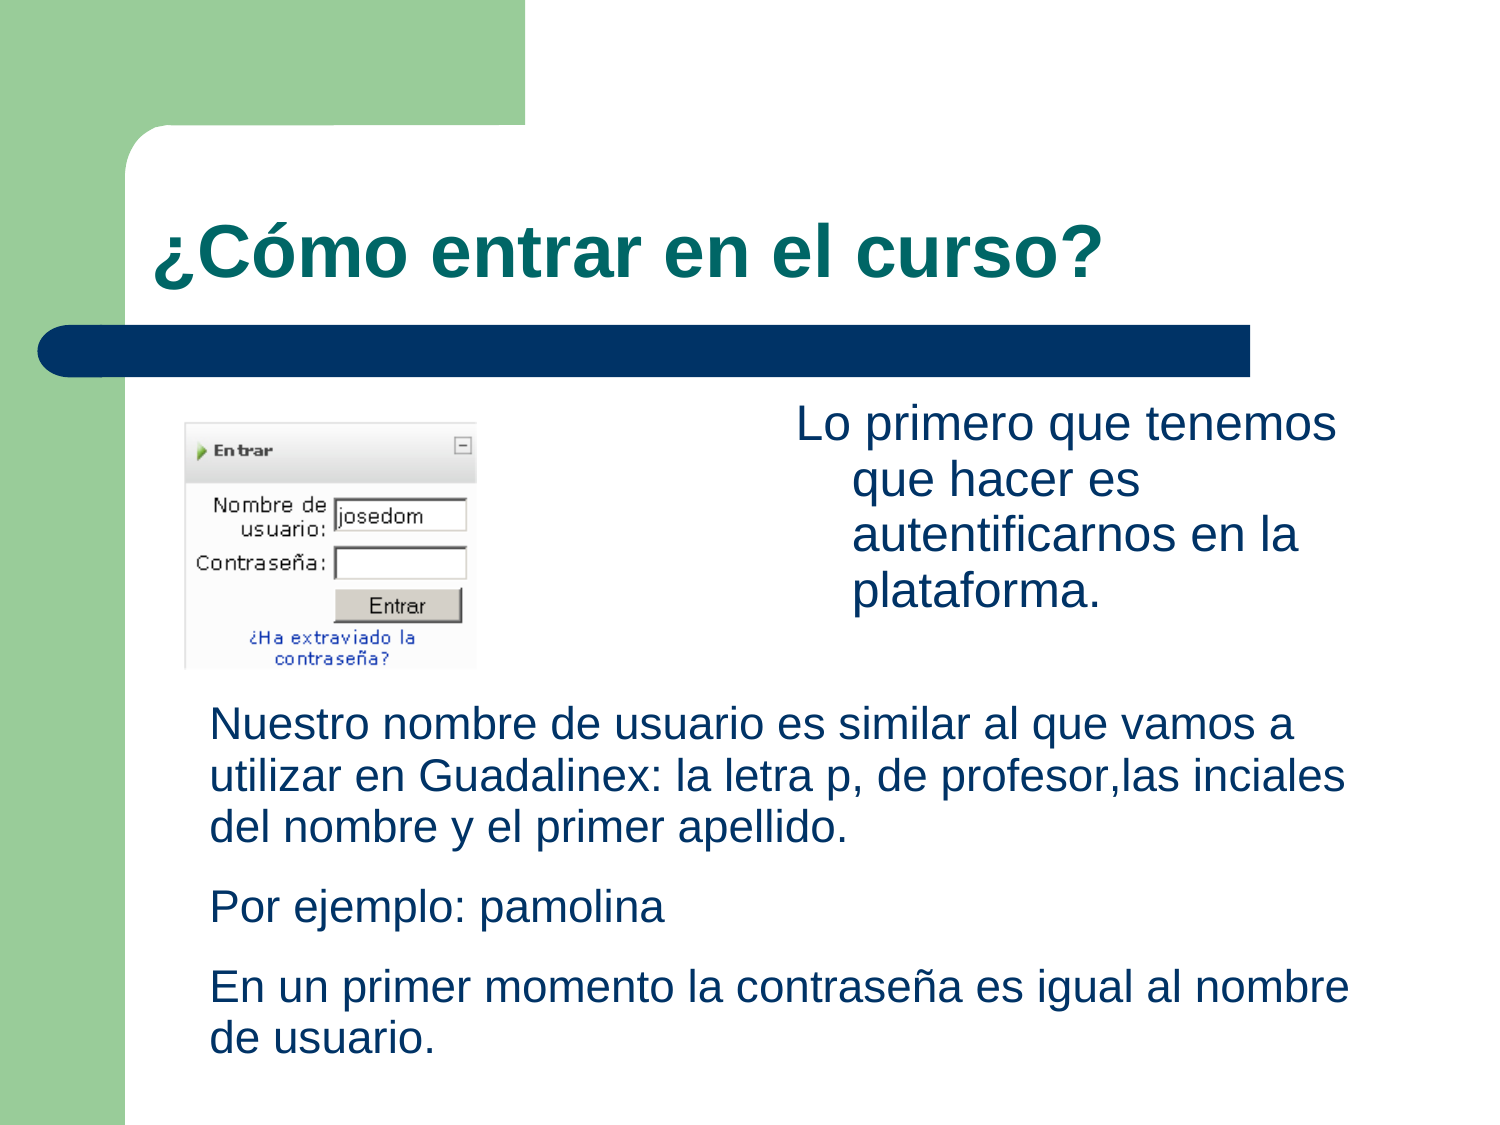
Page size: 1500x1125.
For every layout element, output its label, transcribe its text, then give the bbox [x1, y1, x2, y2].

list Lo primero que tenemos que hacer es autentificarnos en la plataforma. [780, 387, 1400, 690]
title ¿Cómo entrar en el curso? [136, 136, 1414, 301]
picture [183, 408, 477, 670]
text_box Nuestro nombre de usuario es similar al que vamos a utilizar en Guadalinex: la letra p, de profesor,las inciales del nombre y el primer apellido. Por ejemplo: pamolina En un primer momento la contraseña es igual al nombre de usuario. [194, 690, 1412, 1071]
